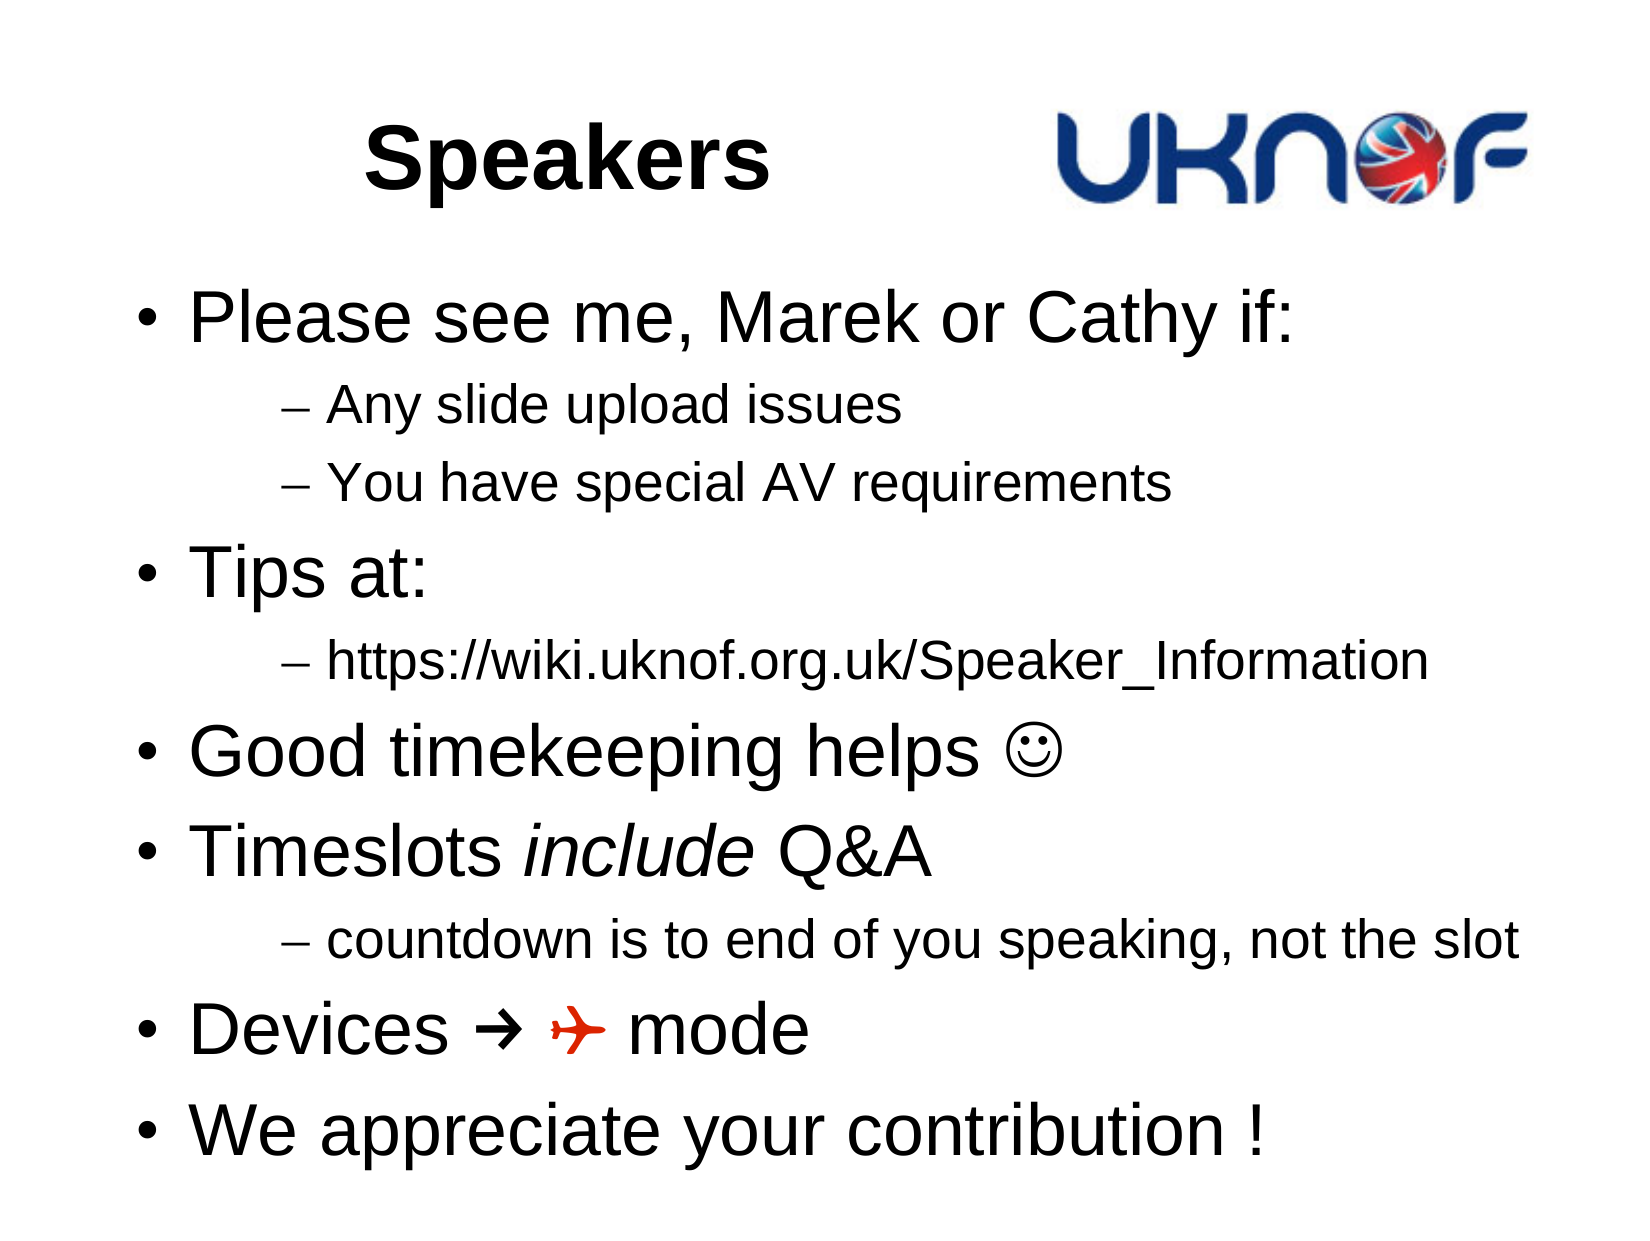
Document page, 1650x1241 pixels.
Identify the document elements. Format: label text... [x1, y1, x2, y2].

picture [1050, 93, 1536, 225]
list Please see me, Marek or Cathy if: Any slide upload issues You have special AV requirements Tips at: https://wiki.uknof.org.uk/Speaker_Information Good timekeeping helps ☺ Timeslots include Q&A countdown is to end of you speaking, not the slot Devices →  mode We appreciate your contribution ! [75, 275, 1576, 1188]
title Speakers [123, 37, 1013, 275]
